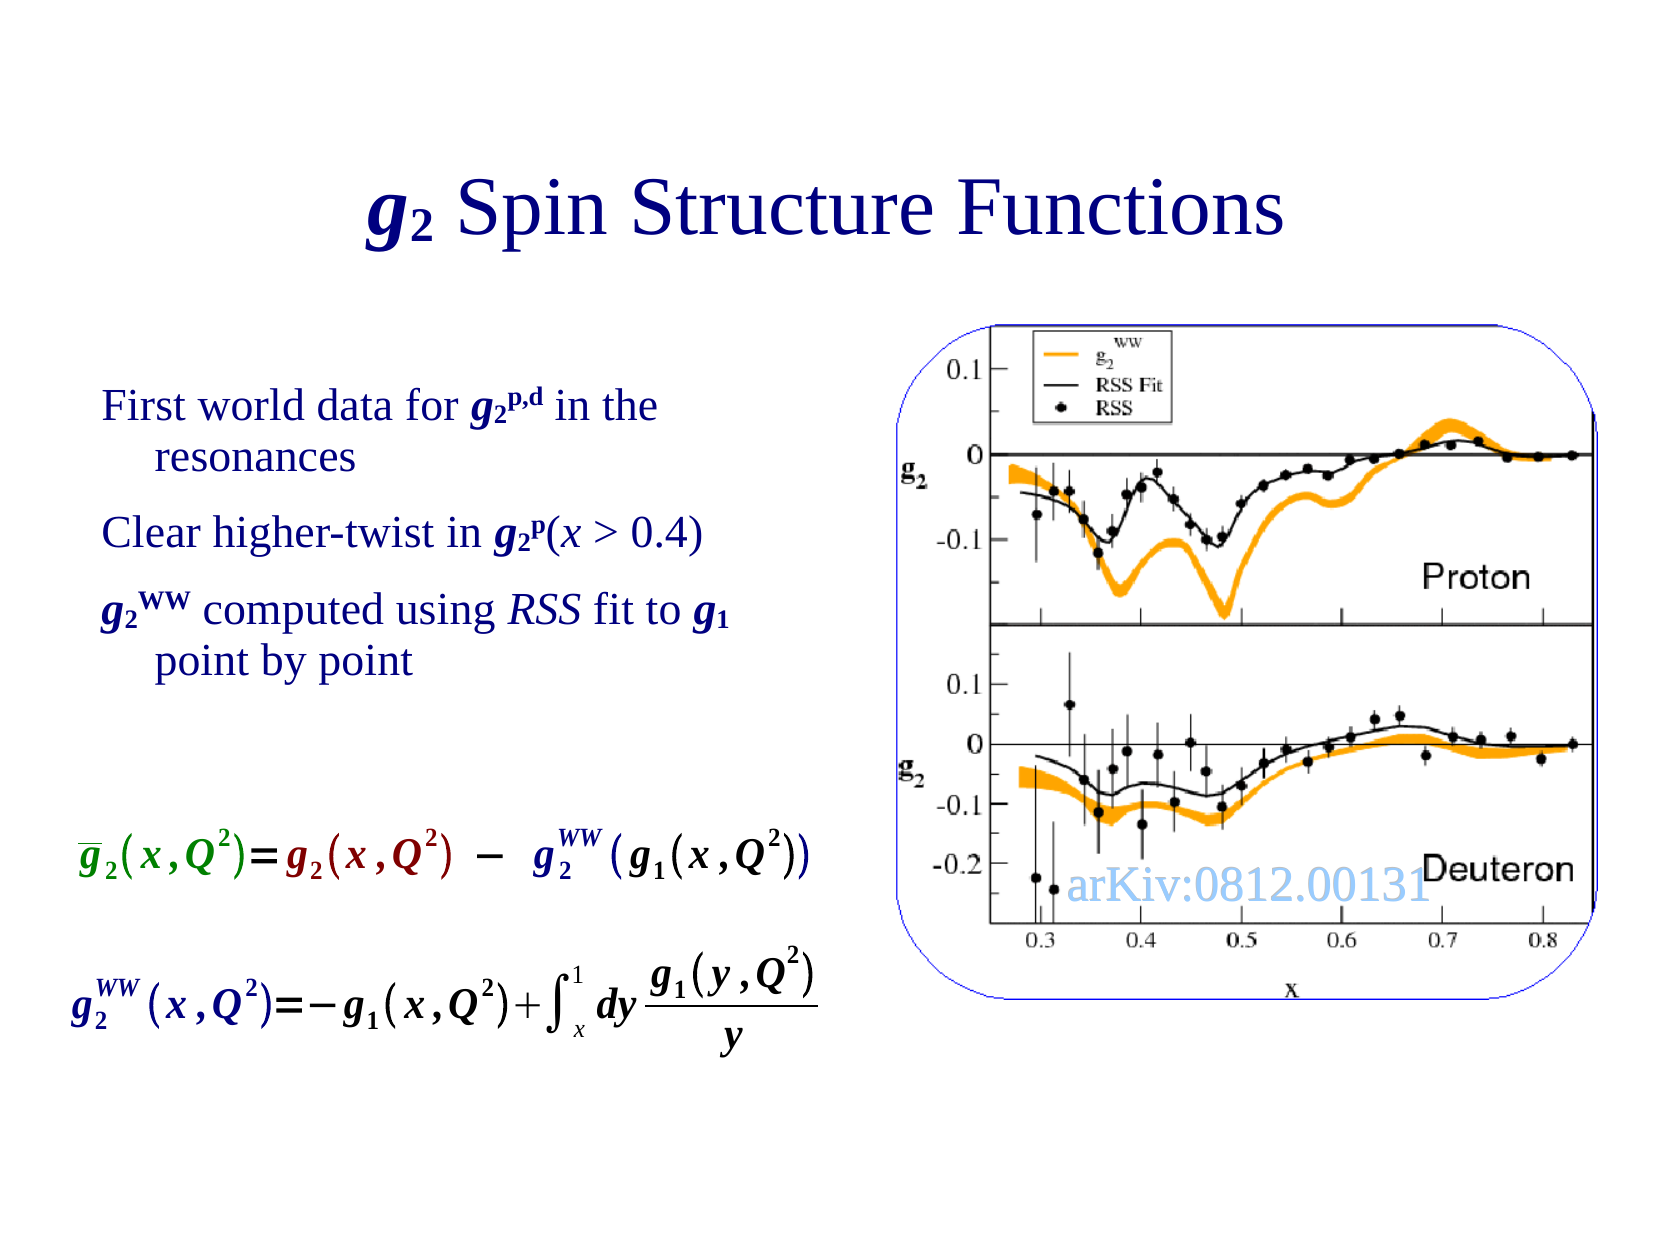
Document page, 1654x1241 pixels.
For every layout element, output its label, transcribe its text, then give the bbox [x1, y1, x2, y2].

text_box arKiv:0812.00131 [1067, 856, 1426, 913]
list First world data for g2p,d in the resonances Clear higher-twist in g2p(x > 0.4) g2WW computed using RSS fit to g1 point by point [83, 379, 809, 737]
chart [44, 822, 841, 1060]
picture [895, 323, 1598, 1000]
title g2 Spin Structure Functions [121, 102, 1534, 311]
